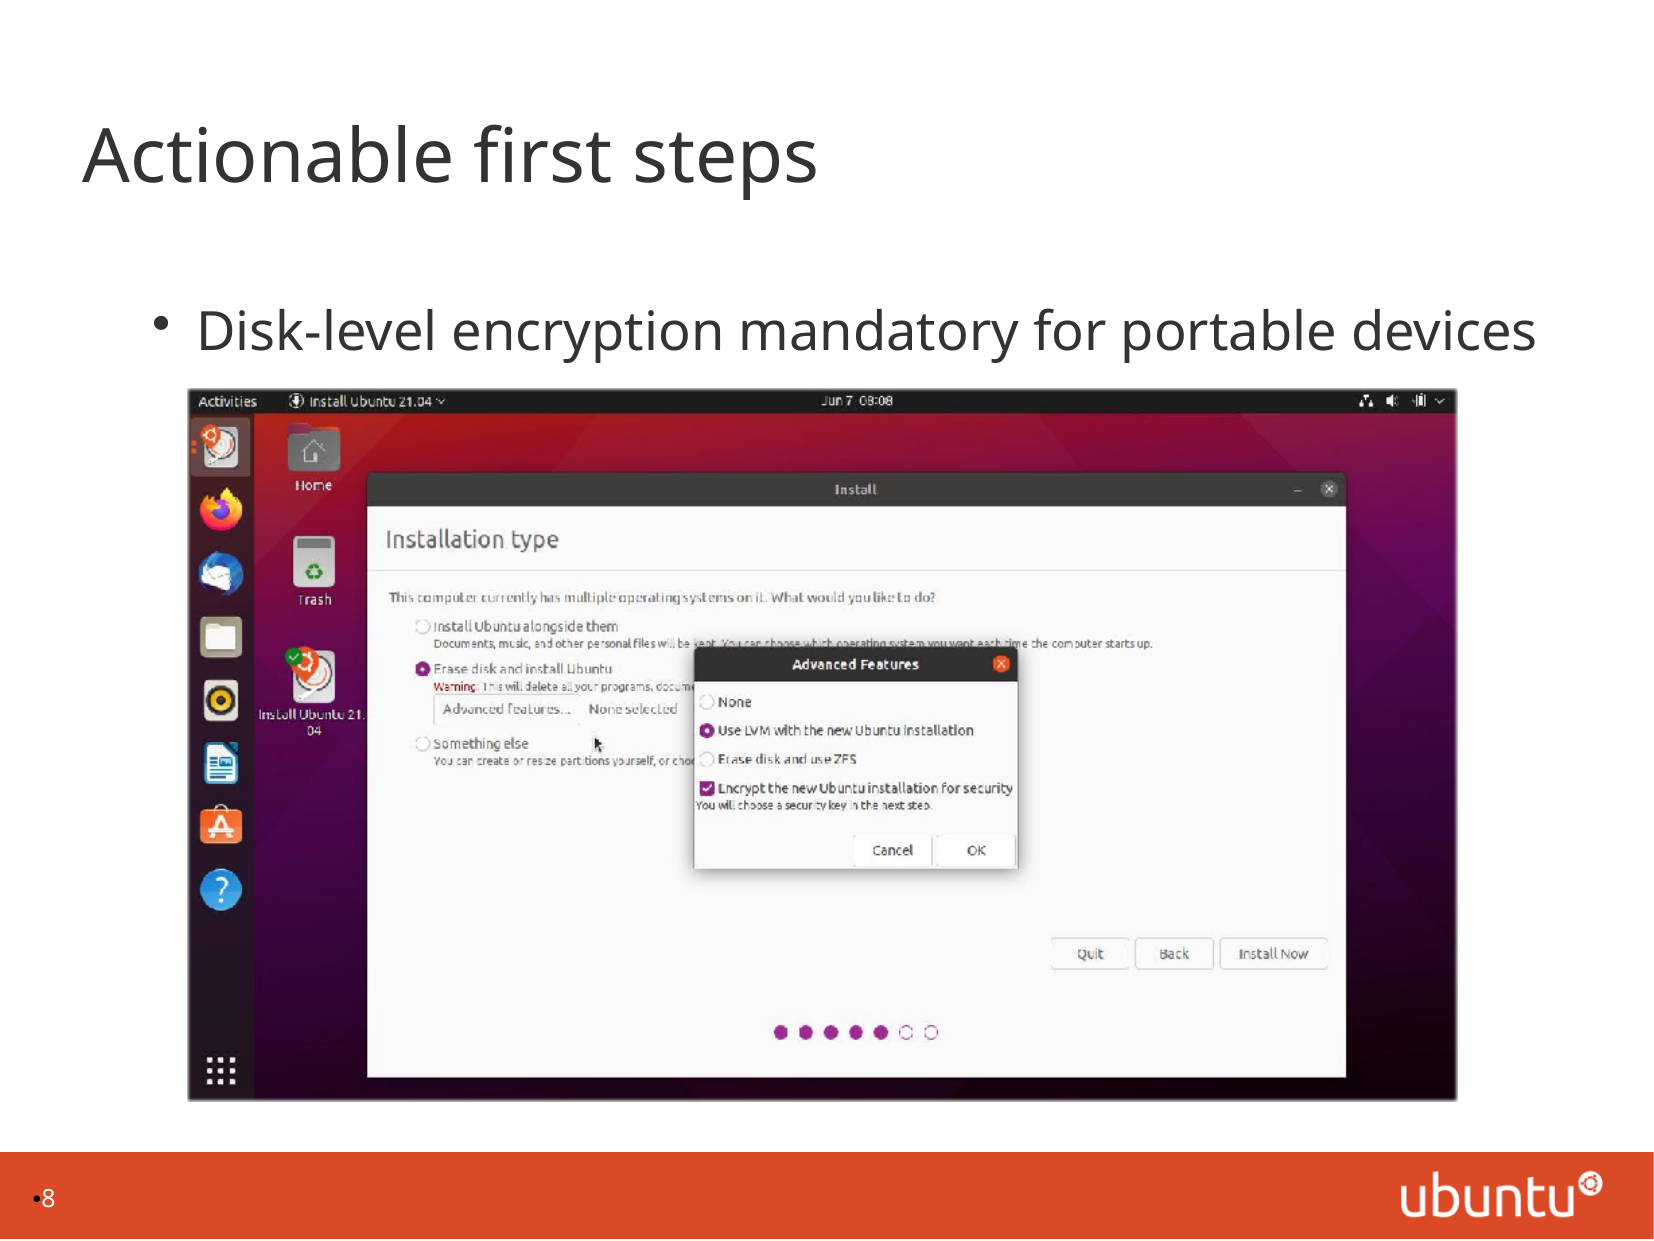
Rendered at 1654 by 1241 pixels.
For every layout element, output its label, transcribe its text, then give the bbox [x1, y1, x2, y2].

picture [187, 388, 1458, 1102]
picture [0, 1152, 1654, 1239]
list Disk-level encryption mandatory for portable devices [87, 255, 1579, 976]
title Actionable first steps [82, 49, 1571, 257]
